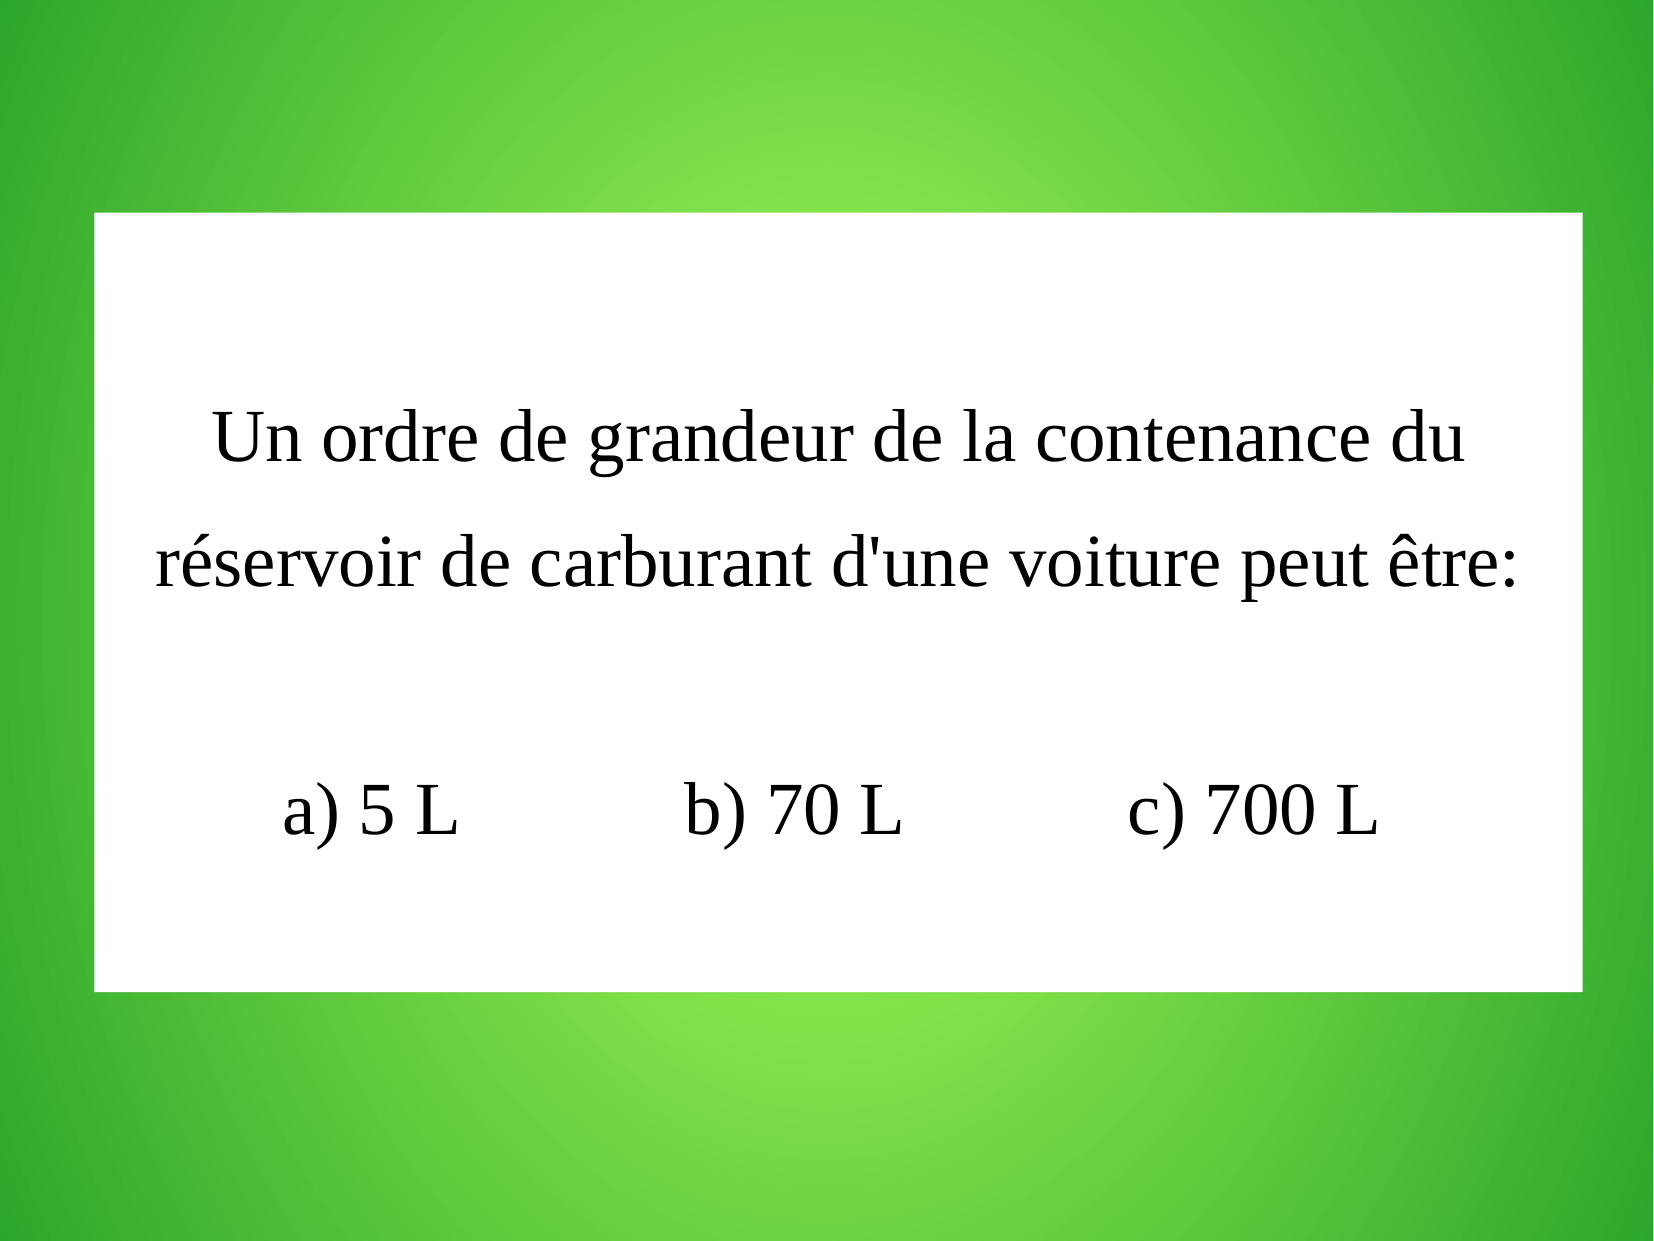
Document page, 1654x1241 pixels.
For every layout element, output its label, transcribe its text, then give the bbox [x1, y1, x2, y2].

picture [0, 0, 1654, 1241]
text_box Un ordre de grandeur de la contenance du réservoir de carburant d'une voiture peut être: a) 5 L b) 70 L c) 700 L [94, 212, 1583, 993]
